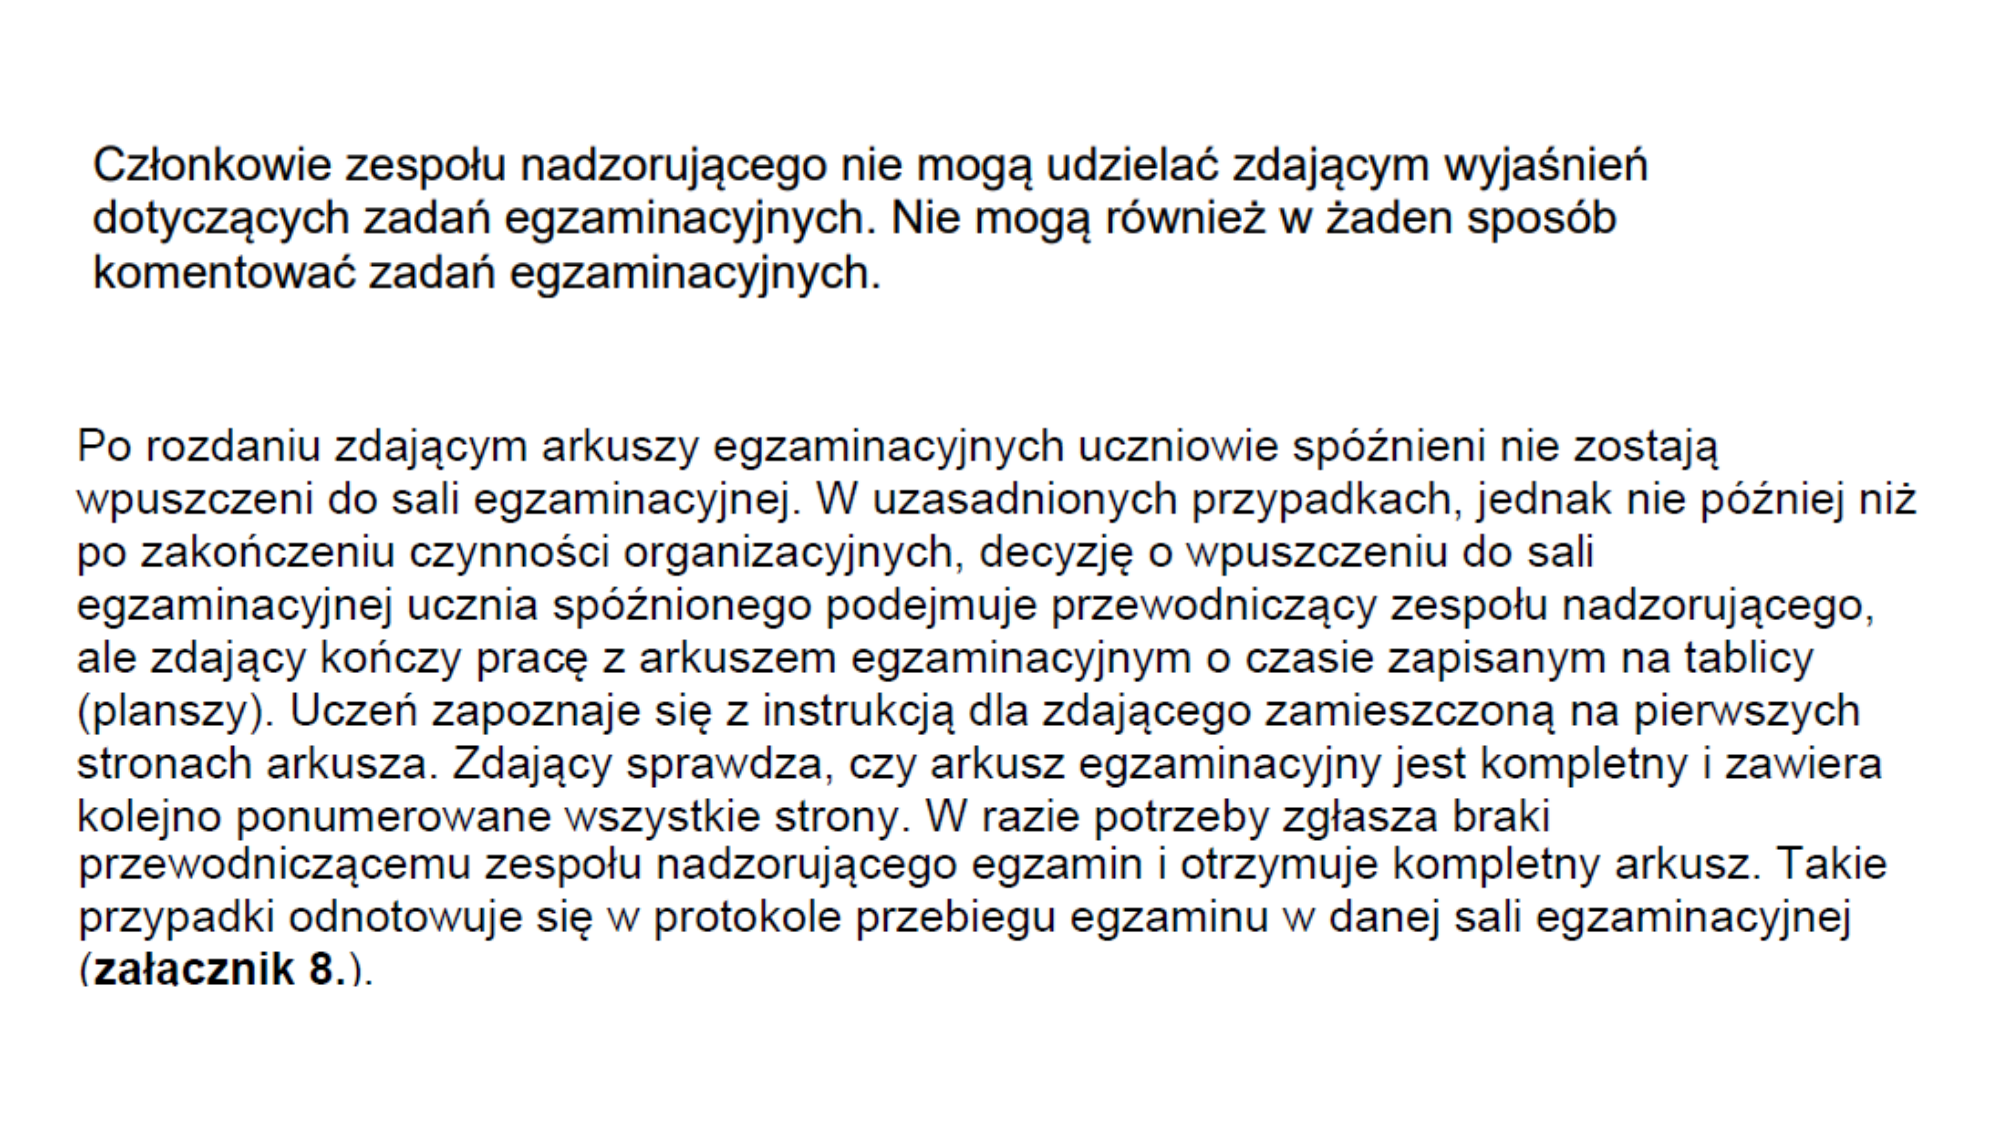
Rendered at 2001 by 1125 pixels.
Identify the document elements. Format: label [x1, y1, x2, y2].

picture [67, 423, 1933, 1005]
picture [67, 120, 1674, 312]
